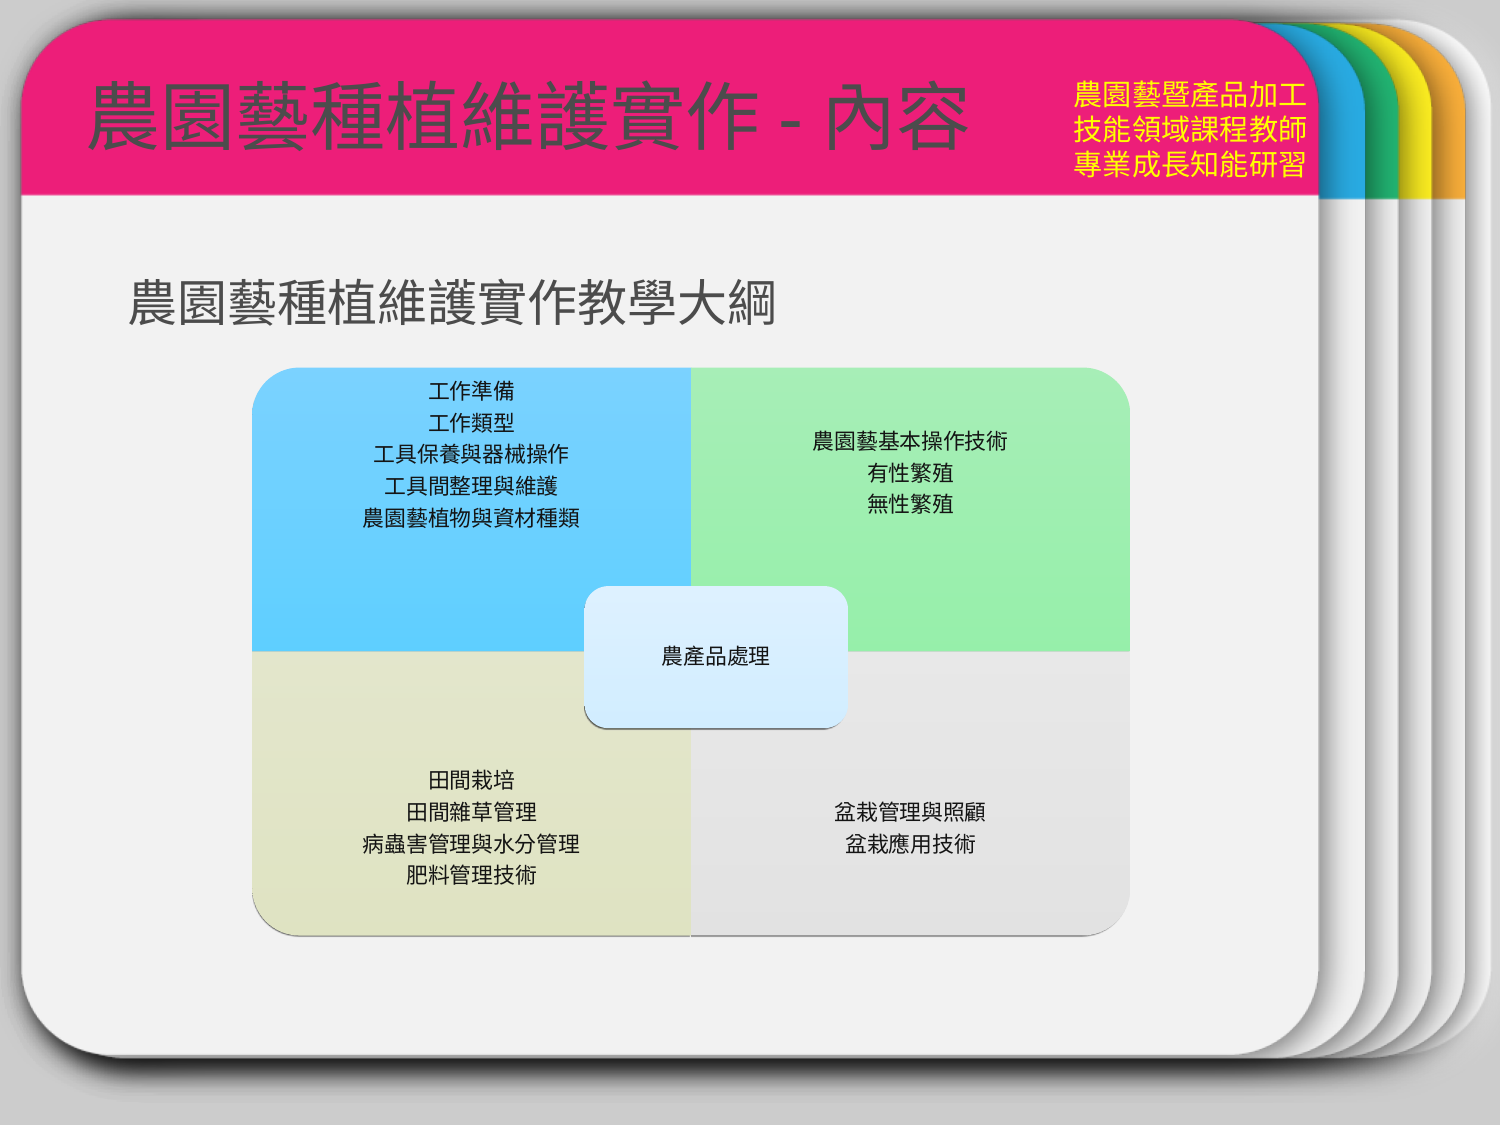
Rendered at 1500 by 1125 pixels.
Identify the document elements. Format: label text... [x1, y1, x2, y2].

text_box 工作準備 工作類型 工具保養與器械操作 工具間整理與維護 農園藝植物與資材種類 [252, 367, 691, 651]
text_box 農園藝基本操作技術 有性繁殖 無性繁殖 [691, 367, 1131, 651]
text_box 農產品處理 [584, 586, 849, 729]
picture [0, 0, 1500, 1125]
text_box 田間栽培 田間雜草管理 病蟲害管理與水分管理 肥料管理技術 [252, 651, 691, 936]
text_box 農園藝暨產品加工技能領域課程教師專業成長知能研習 [1058, 68, 1344, 190]
text_box 盆栽管理與照顧 盆栽應用技術 [691, 651, 1131, 936]
text_box 農園藝種植維護實作-內容 [70, 62, 1010, 169]
text_box 農園藝種植維護實作教學大綱 [112, 264, 803, 352]
